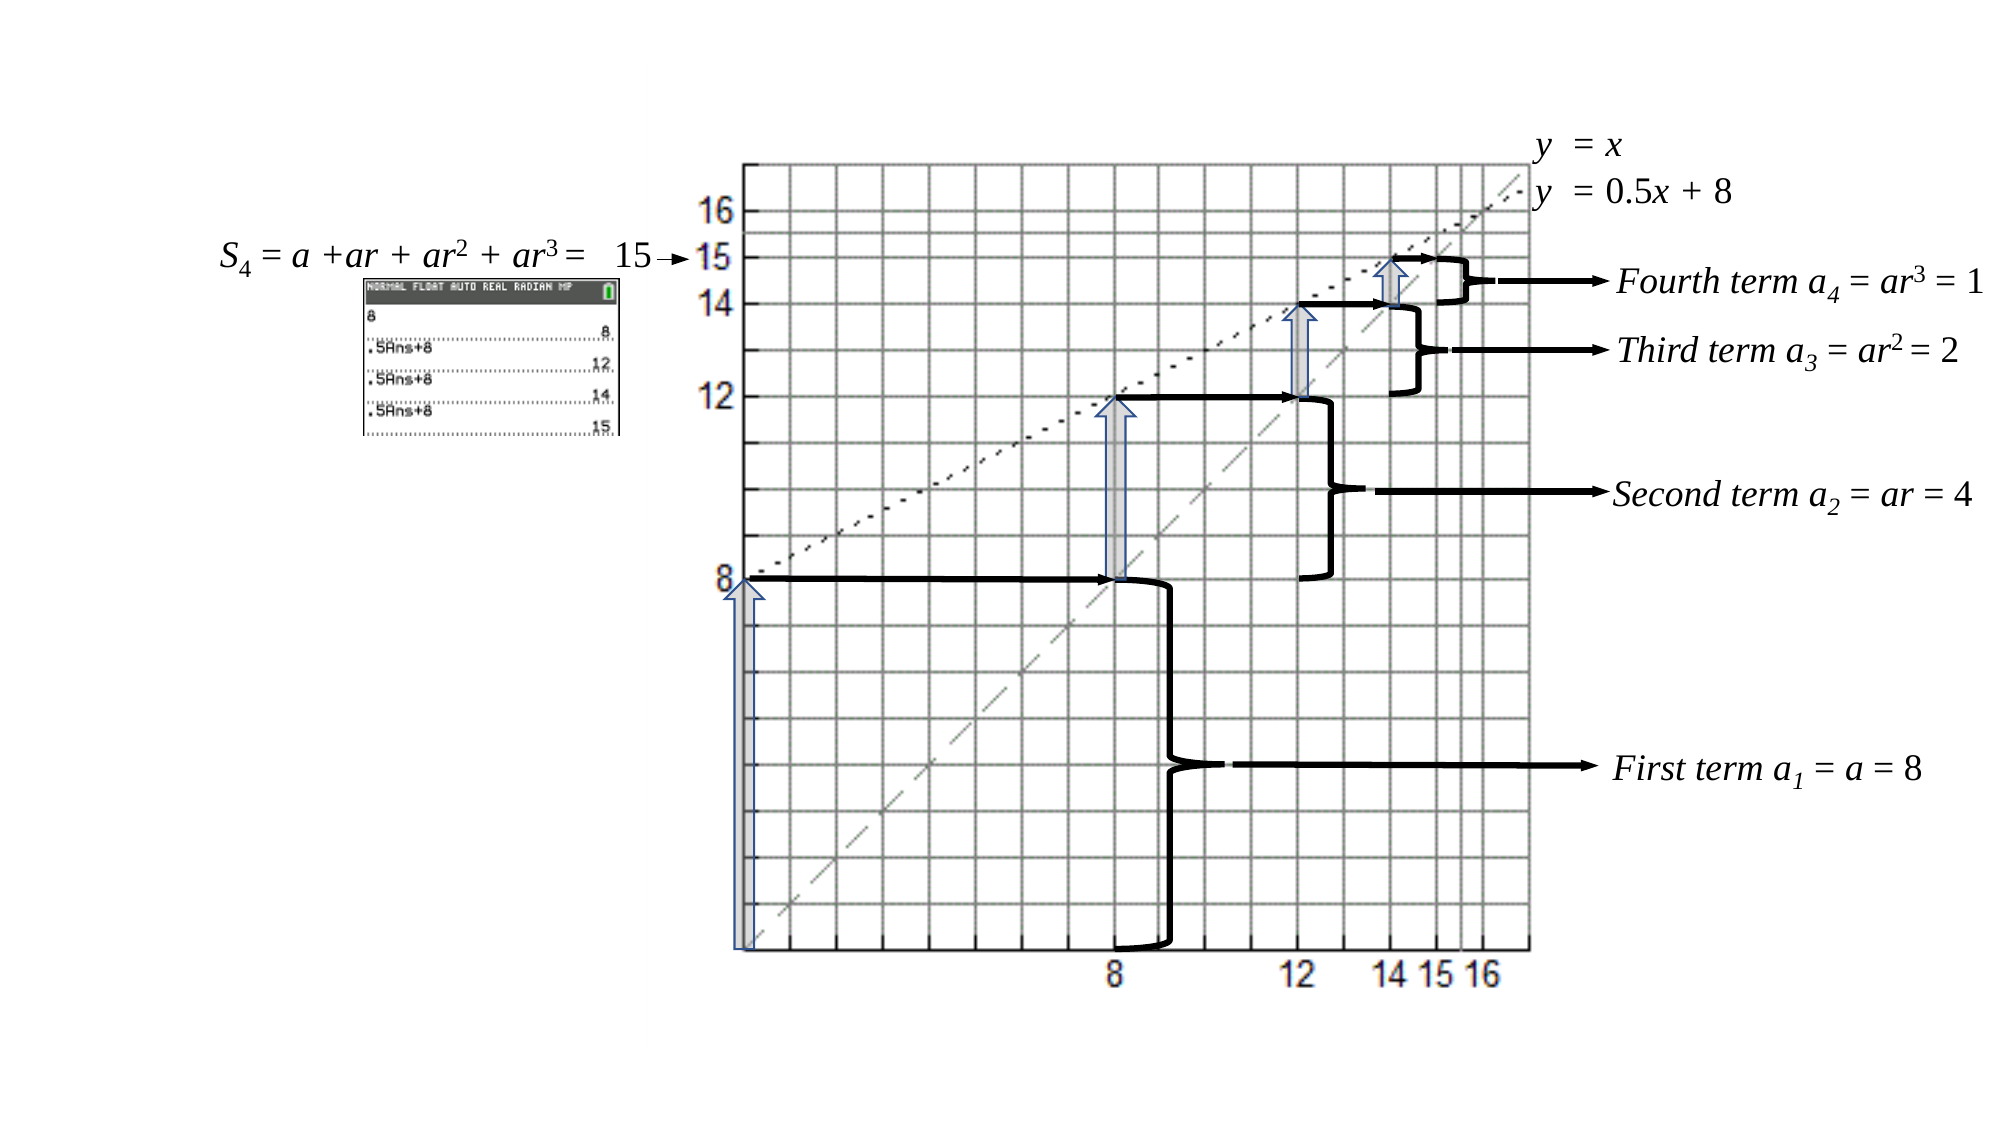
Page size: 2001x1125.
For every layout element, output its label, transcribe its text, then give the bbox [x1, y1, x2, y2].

text_box Second term a2 = ar = 4 [1597, 461, 2000, 522]
text_box y = x [1510, 111, 2000, 172]
text_box [1374, 259, 1408, 307]
picture [645, 66, 1627, 1048]
text_box First term a1 = a = 8 [1597, 735, 2000, 796]
text_box S4 = a +ar + ar2 + ar3 = 15 [205, 222, 926, 284]
text_box [1096, 397, 1136, 580]
text_box y = 0.5x + 8 [1510, 172, 2000, 219]
text_box [724, 579, 764, 950]
text_box Fourth term a4 = ar3 = 1 [1601, 248, 2000, 310]
text_box [1283, 305, 1316, 398]
picture [363, 284, 620, 436]
text_box Third term a3 = ar2 = 2 [1601, 317, 2000, 378]
